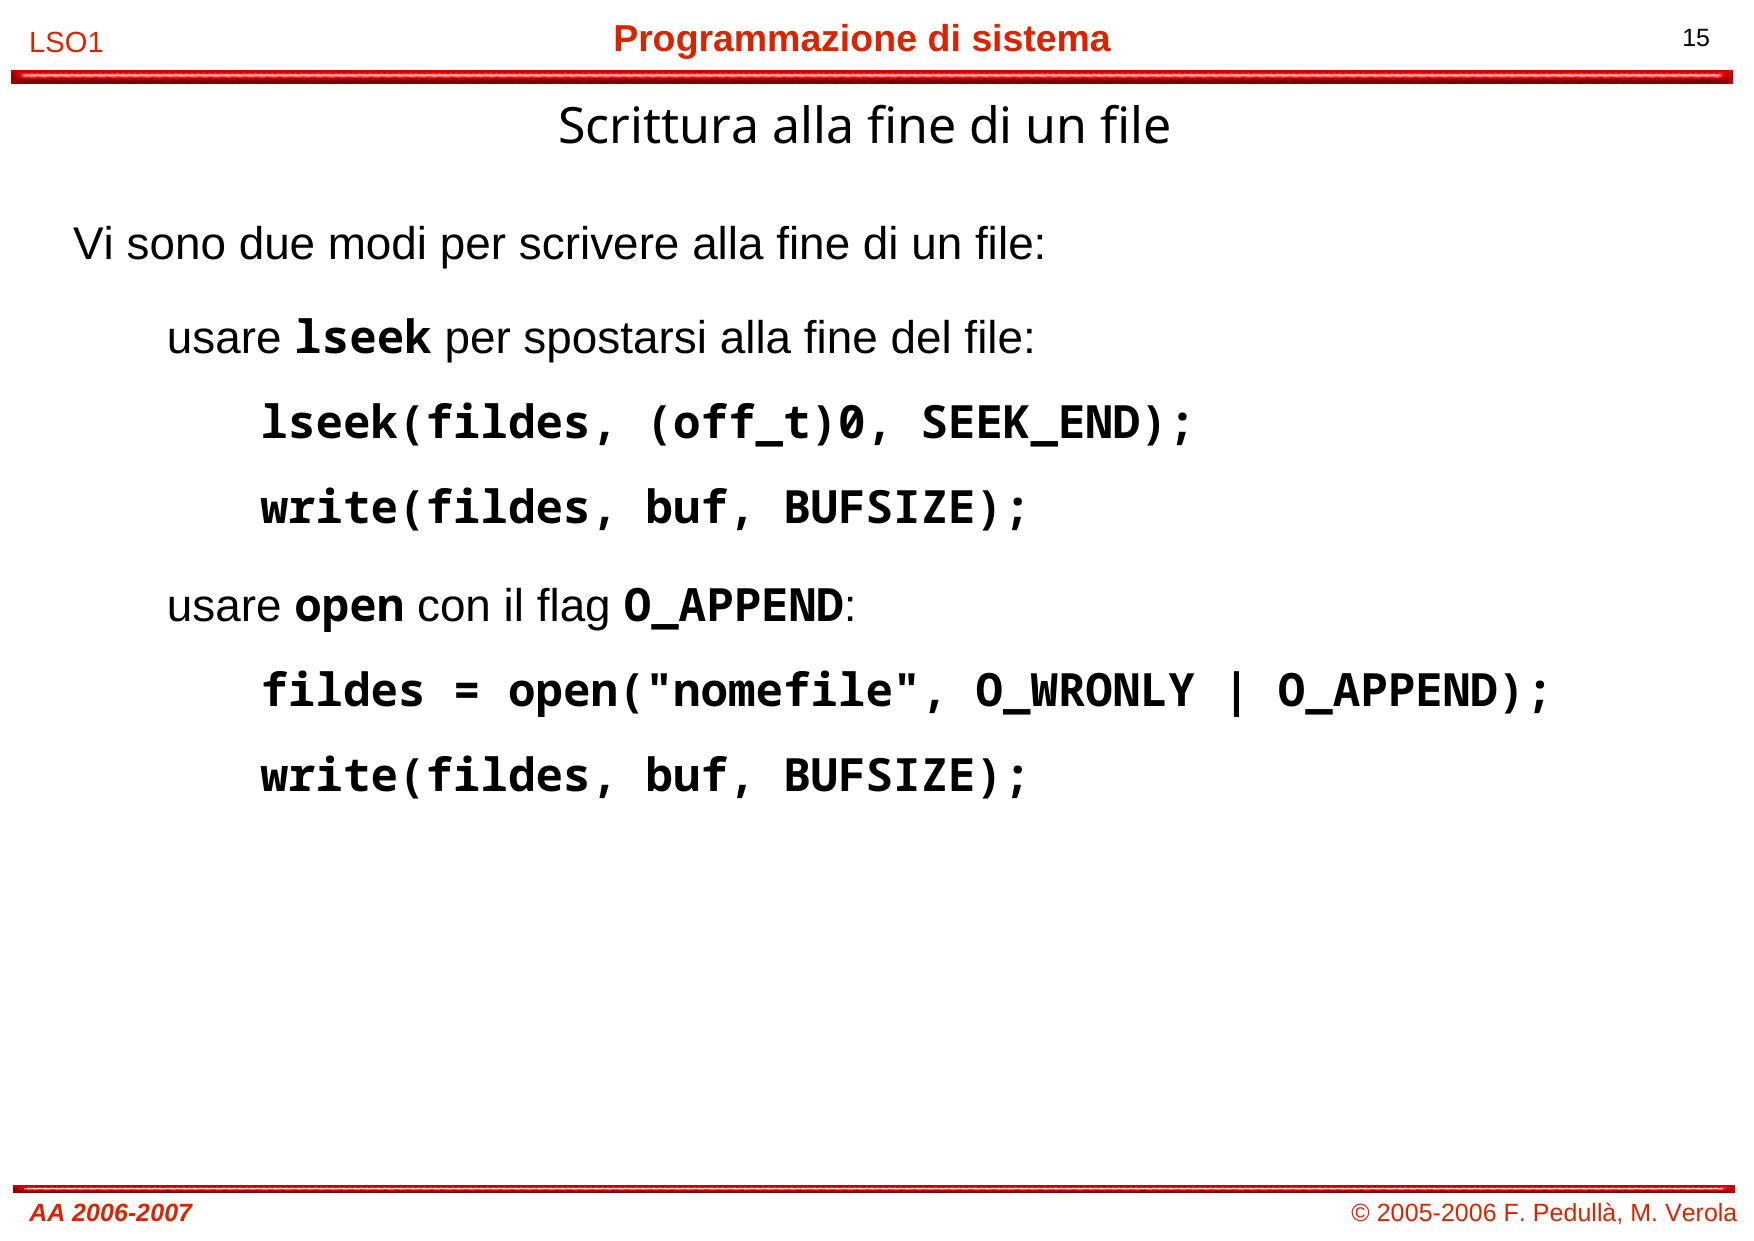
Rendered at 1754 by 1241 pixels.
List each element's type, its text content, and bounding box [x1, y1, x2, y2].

title Scrittura alla fine di un file [485, 78, 1246, 174]
list Vi sono due modi per scrivere alla fine di un file: usare lseek per spostarsi alla fine del file: lseek(fildes, (off_t)0, SEEK_END); write(fildes, buf, BUFSIZE); usare open con il flag O_APPEND: fildes = open("nomefile", O_WRONLY | O_APPEND); write(fildes, buf, BUFSIZE); [58, 206, 1696, 841]
picture [11, 70, 1733, 84]
picture [13, 1185, 1735, 1193]
